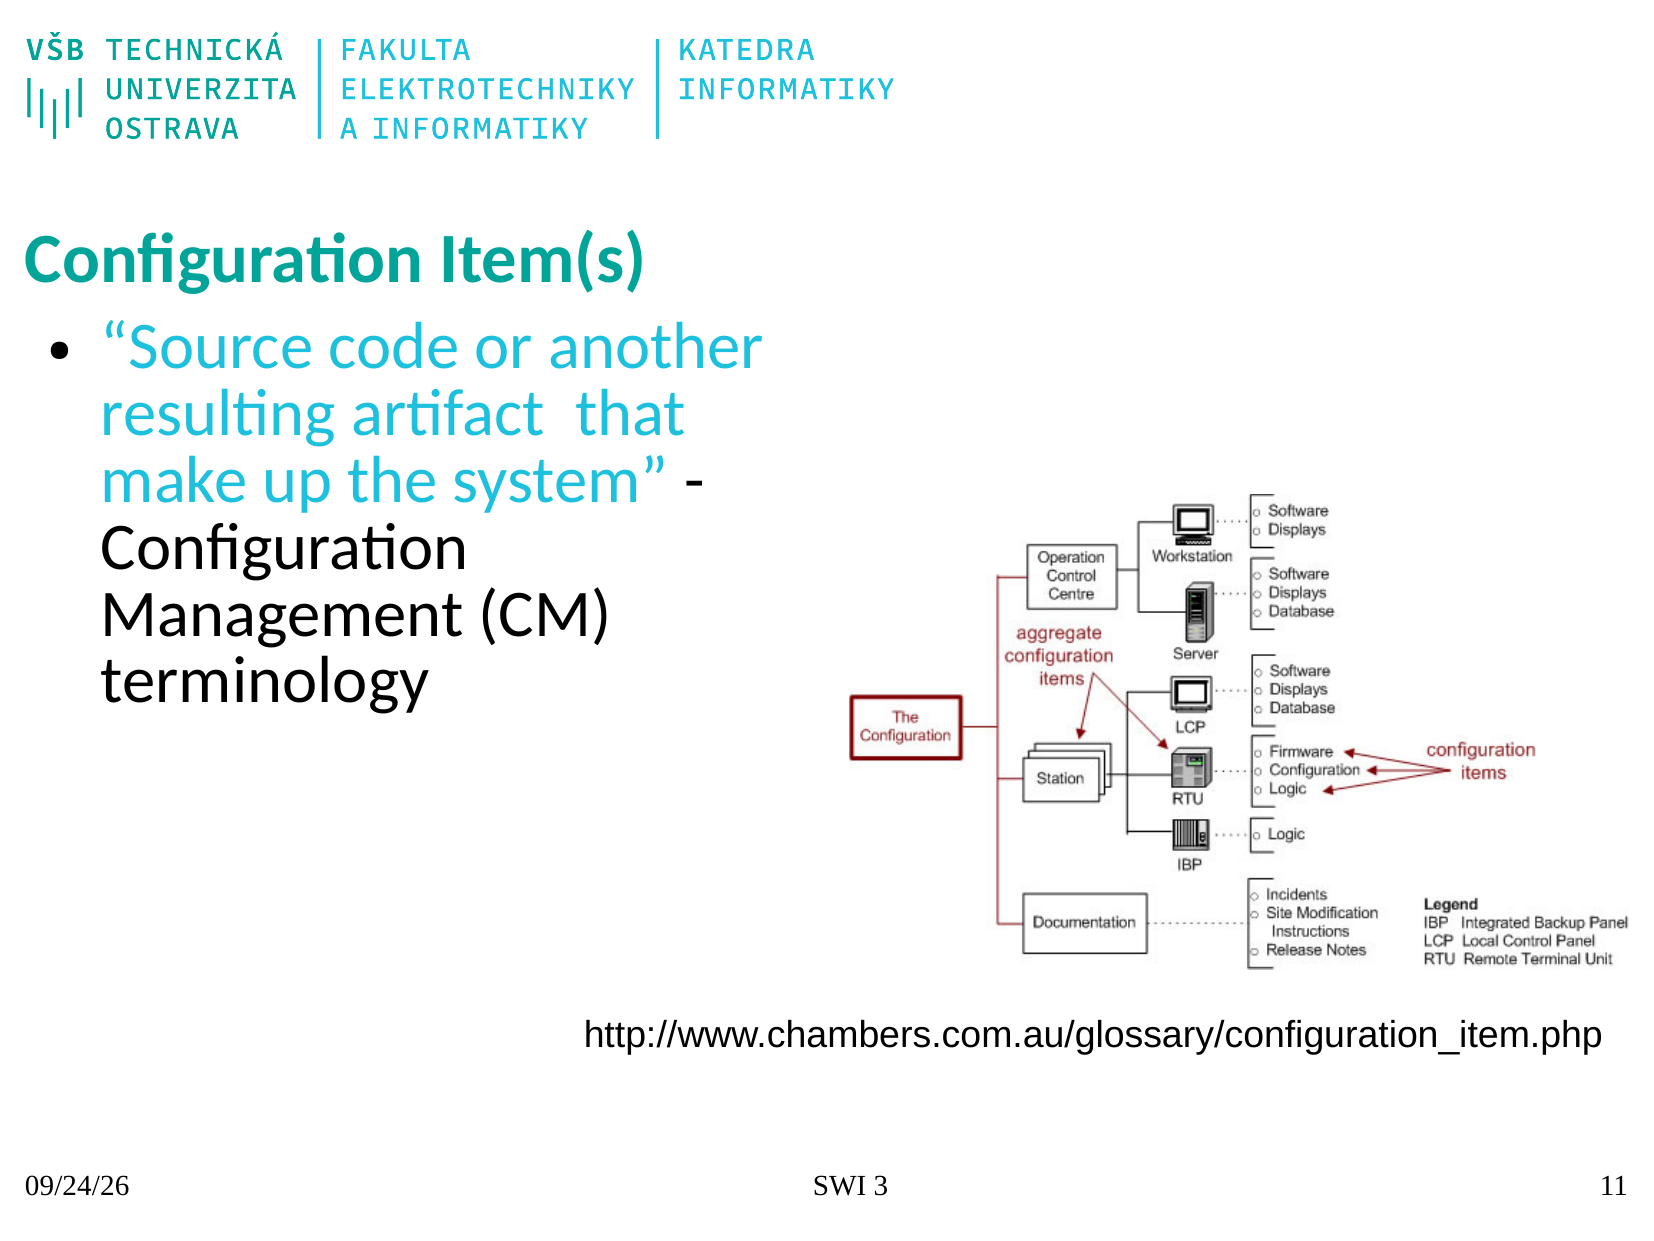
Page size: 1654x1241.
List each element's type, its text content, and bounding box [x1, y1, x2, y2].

text_box http://www.chambers.com.au/glossary/configuration_item.php [568, 1006, 1619, 1063]
list “Source code or another resulting artifact that make up the system” - Configuration Management (CM) terminology [30, 318, 811, 1146]
picture [849, 494, 1630, 970]
picture [26, 31, 894, 139]
title Configuration Item(s) [24, 169, 1629, 300]
